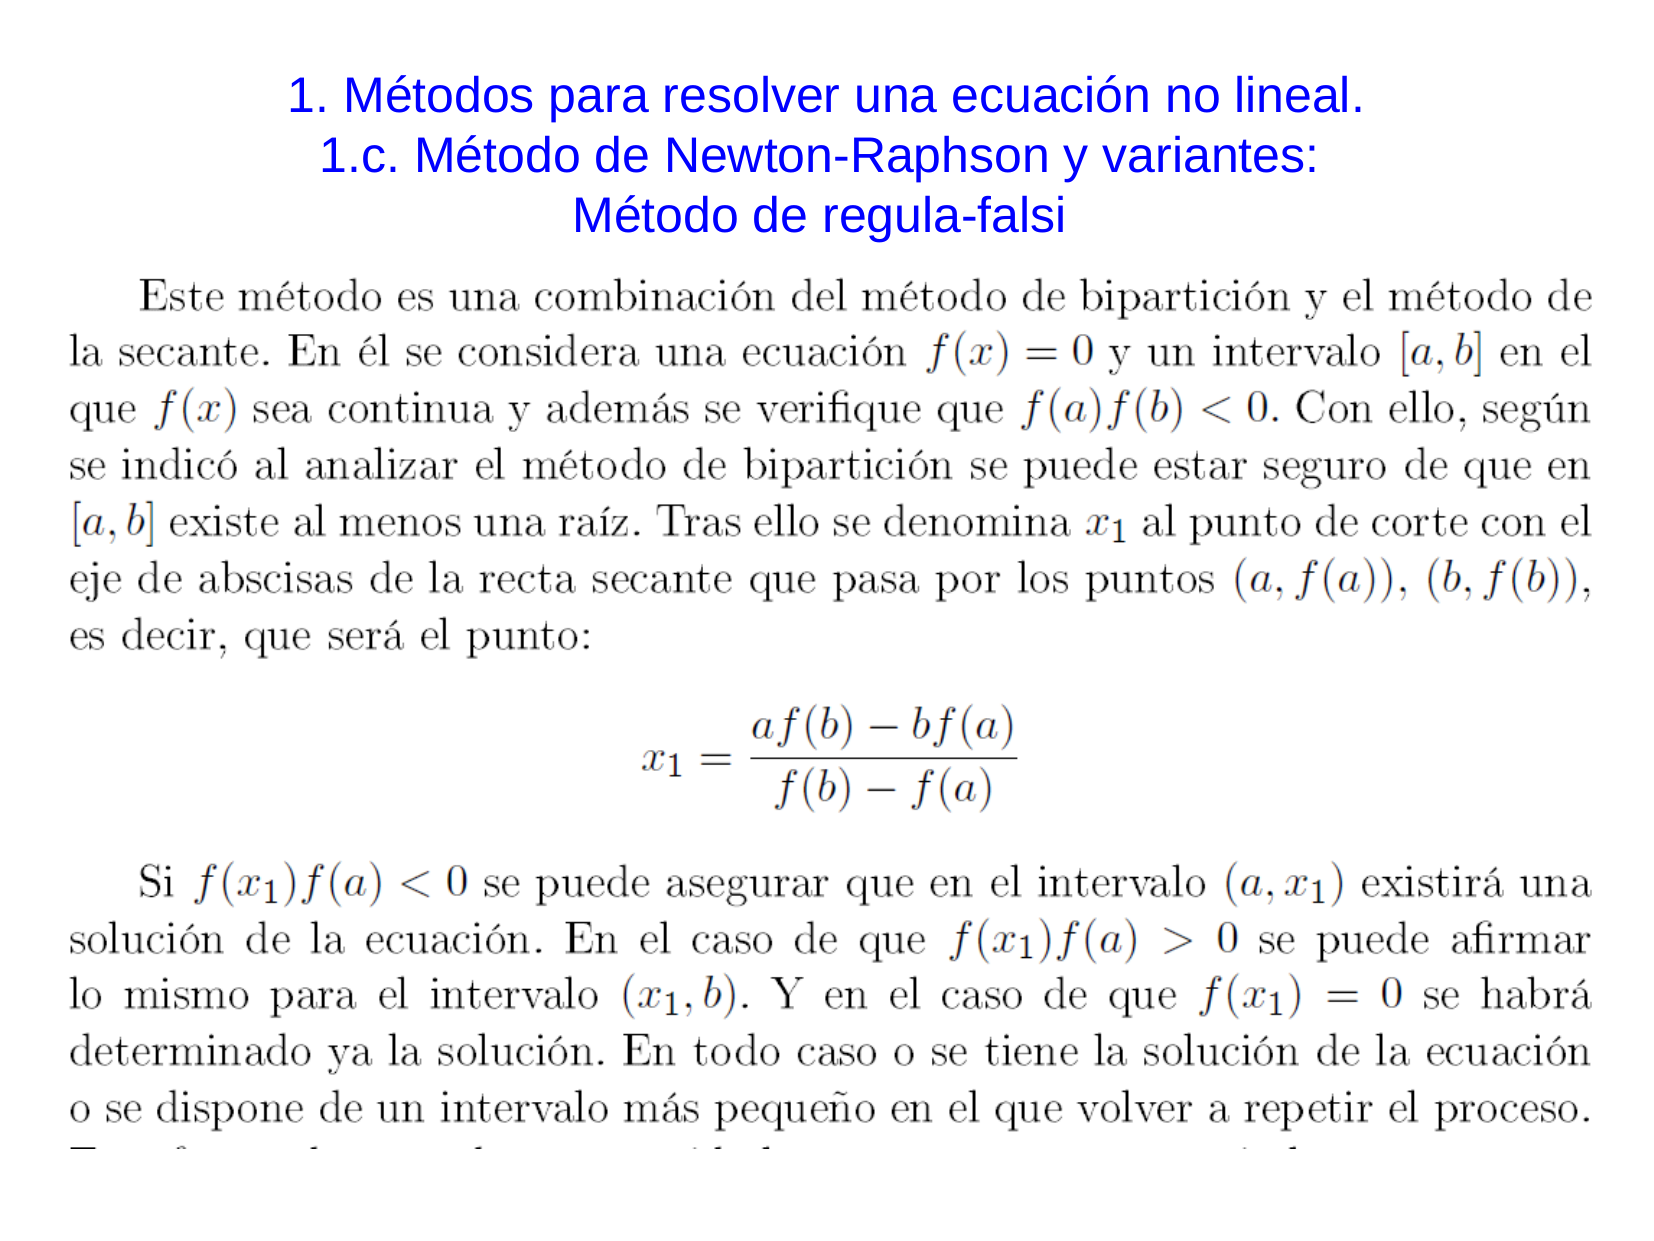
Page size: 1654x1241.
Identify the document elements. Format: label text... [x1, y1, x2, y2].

picture [29, 256, 1654, 1149]
title 1. Métodos para resolver una ecuación no lineal. 1.c. Método de Newton-Raphson y variantes: Método de regula-falsi [82, 49, 1571, 256]
